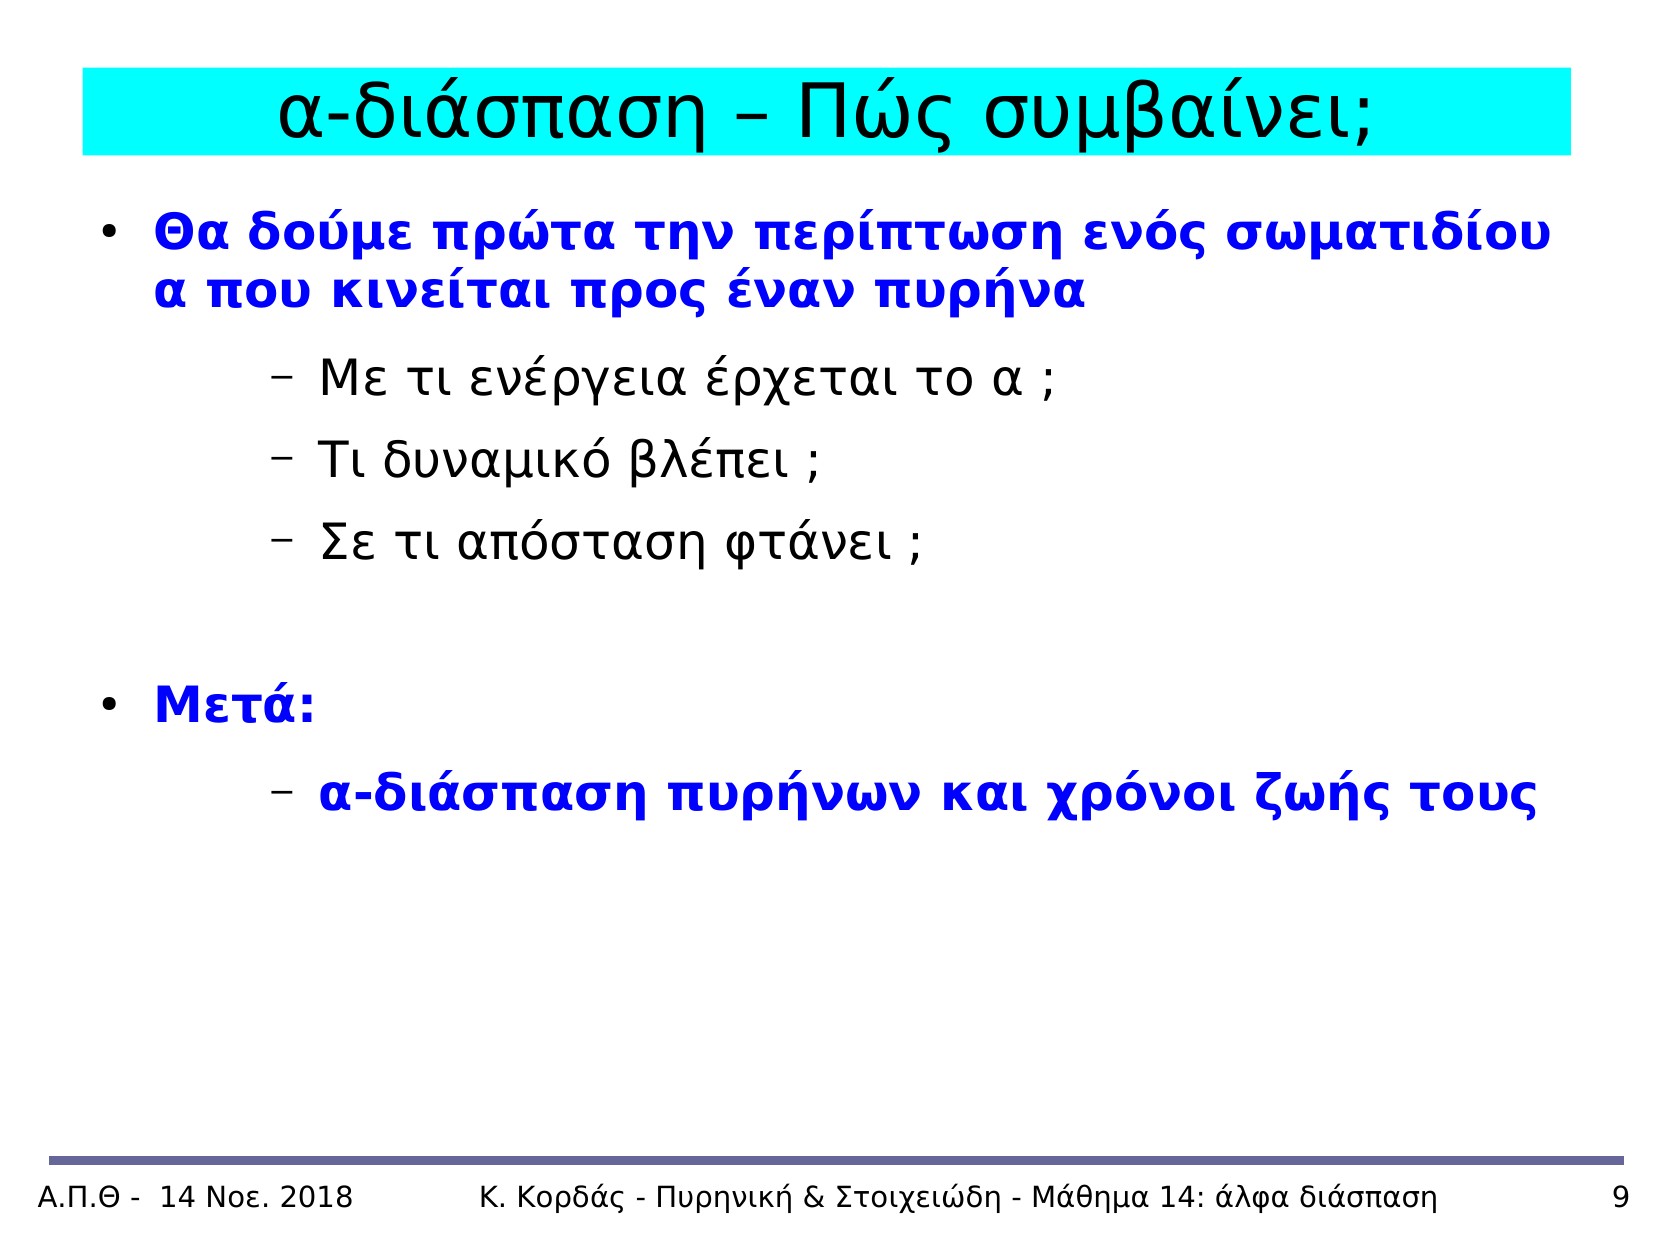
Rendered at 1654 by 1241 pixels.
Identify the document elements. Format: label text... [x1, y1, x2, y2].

title α-διάσπαση – Πώς συμβαίνει; [82, 67, 1571, 156]
list Θα δούμε πρώτα την περίπτωση ενός σωματιδίου α που κινείται προς έναν πυρήνα Με τι ενέργεια έρχεται το α ; Τι δυναμικό βλέπει ; Σε τι απόσταση φτάνει ; Μετά: α-διάσπαση πυρήνων και χρόνοι ζωής τους [82, 203, 1571, 1165]
